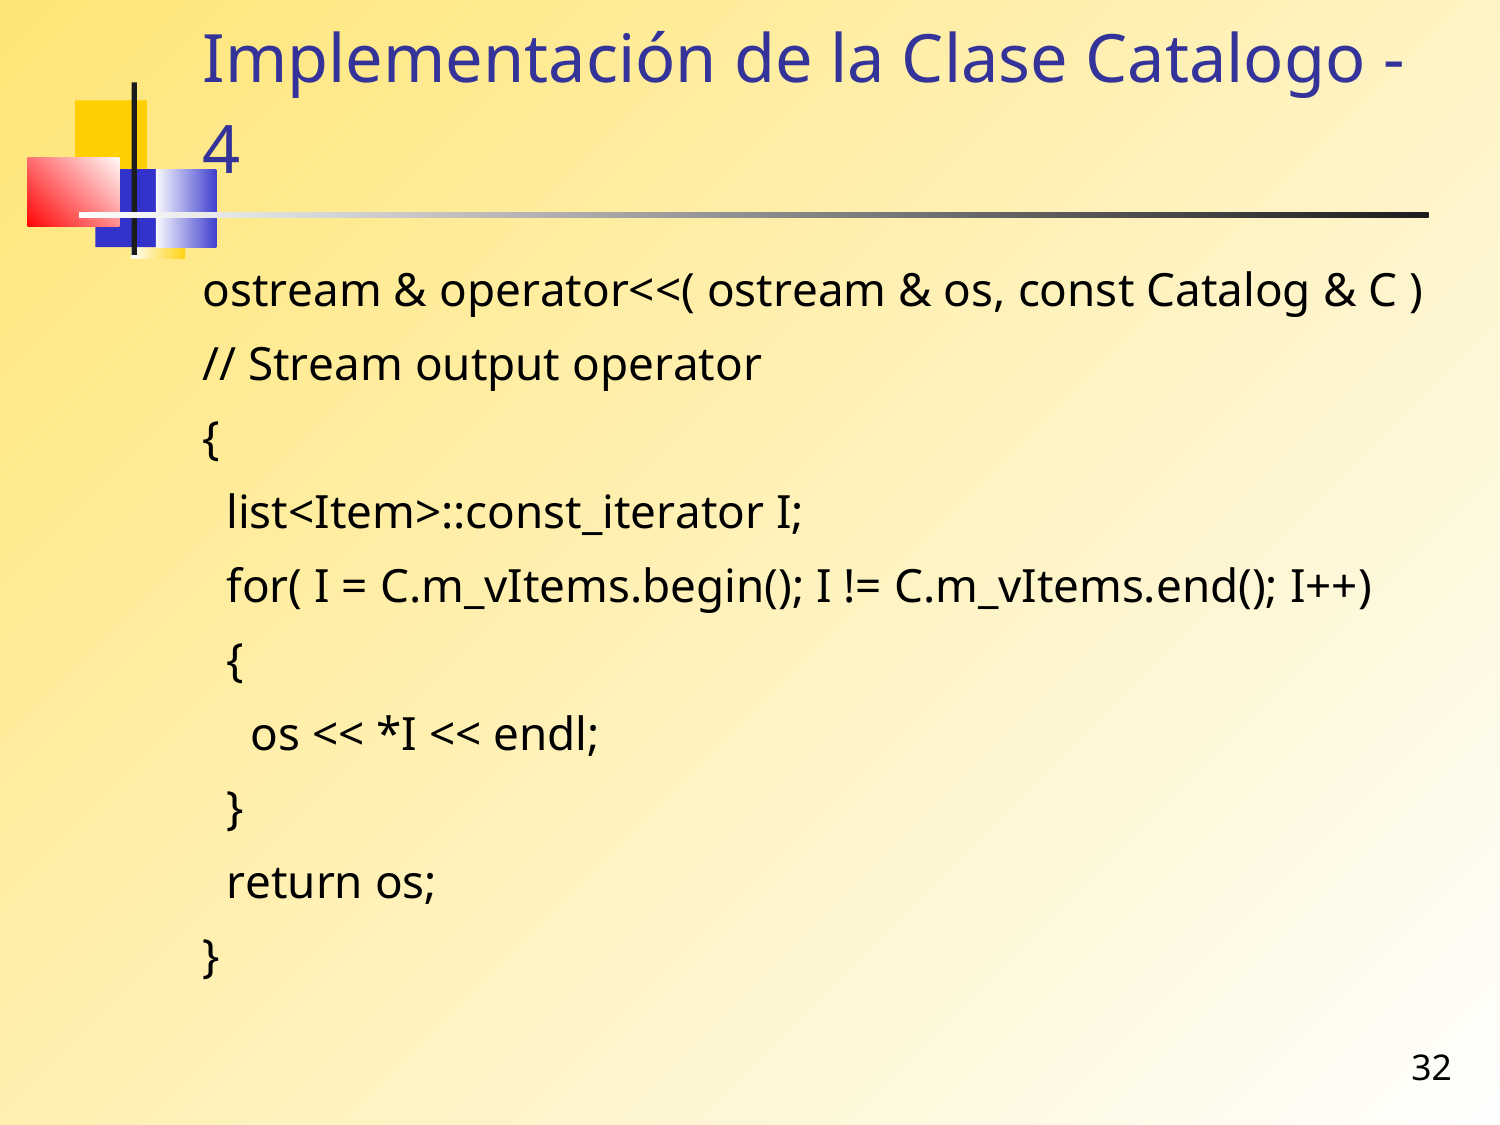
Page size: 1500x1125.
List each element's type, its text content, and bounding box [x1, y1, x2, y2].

title Implementación de la Clase Catalogo - 4 [187, 37, 1466, 201]
list ostream & operator<<( ostream & os, const Catalog & C )‏ // Stream output operator { list<Item>::const_iterator I; for( I = C.m_vItems.begin(); I != C.m_vItems.end(); I++)‏ { os << *I << endl; } return os; } [187, 249, 1463, 1013]
